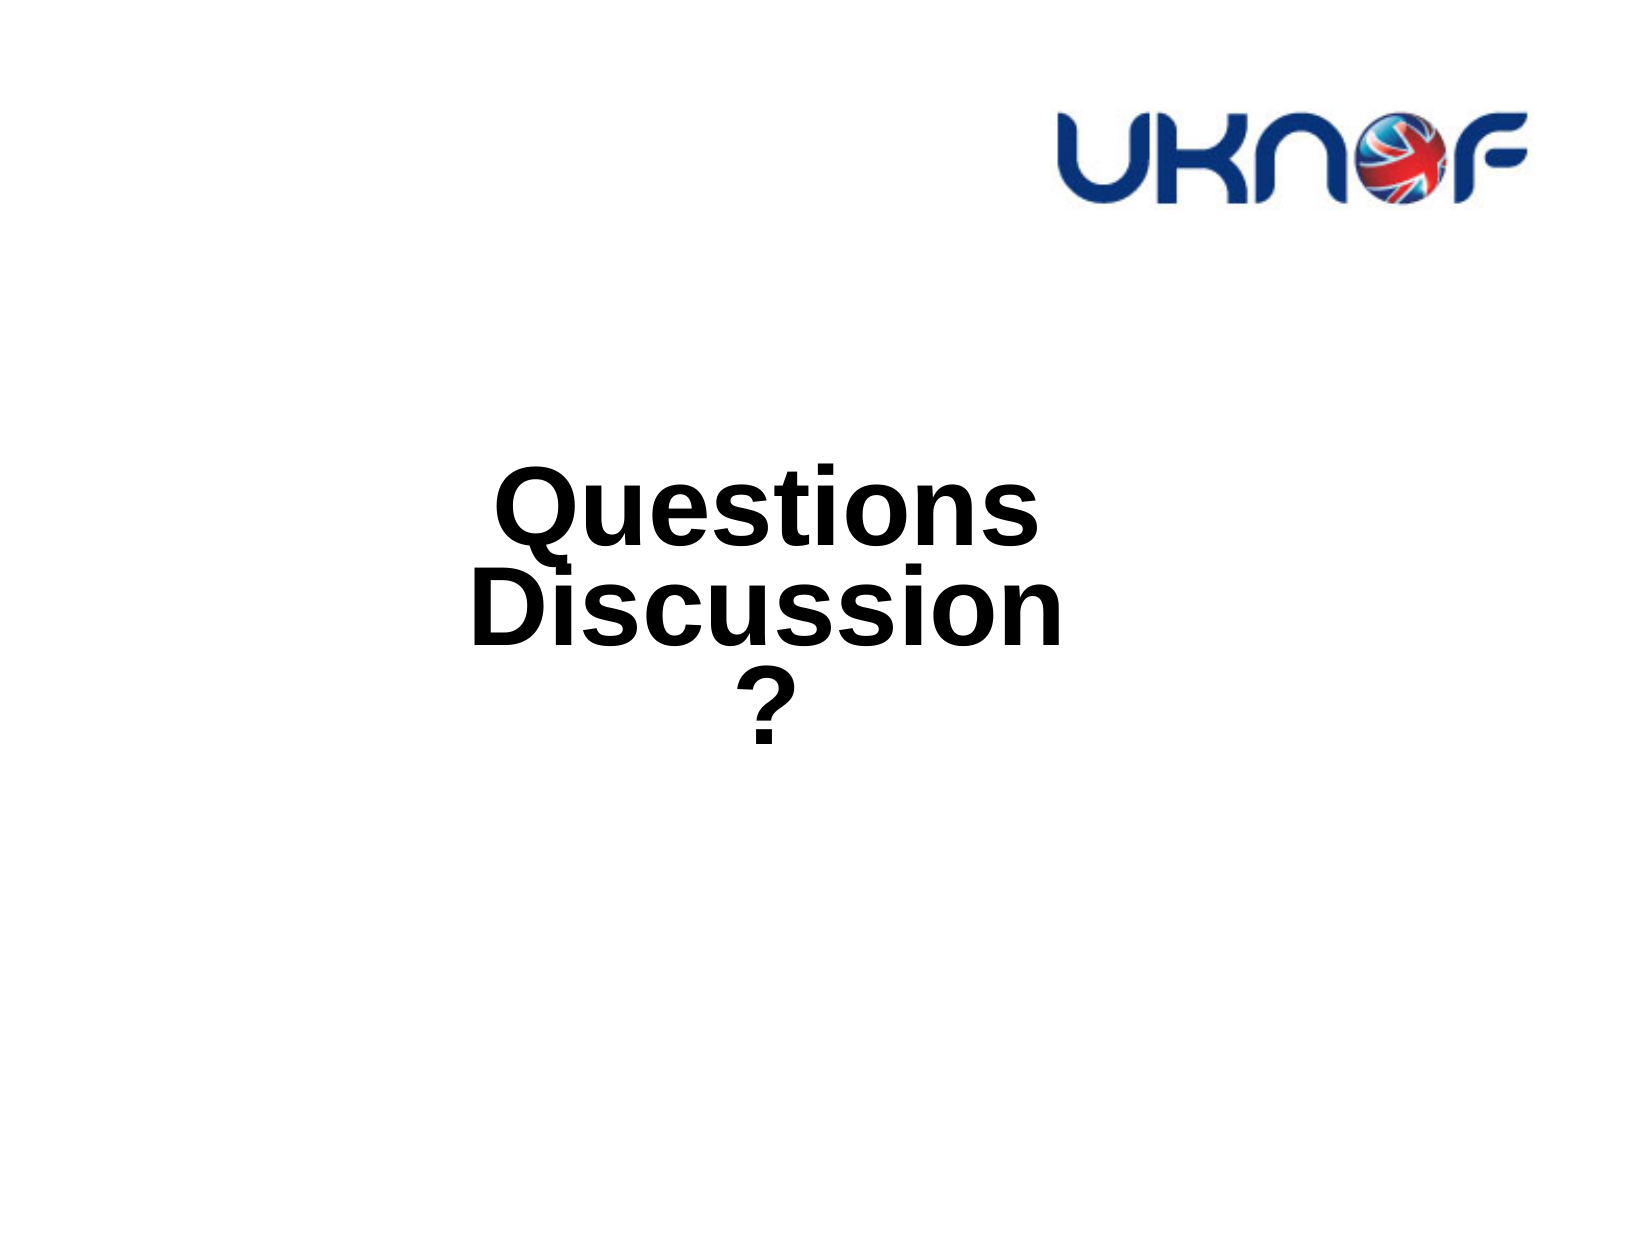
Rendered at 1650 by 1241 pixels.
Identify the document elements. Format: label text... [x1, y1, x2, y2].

subtitle Questions Discussion ? [222, 288, 1313, 953]
picture [1050, 93, 1536, 225]
